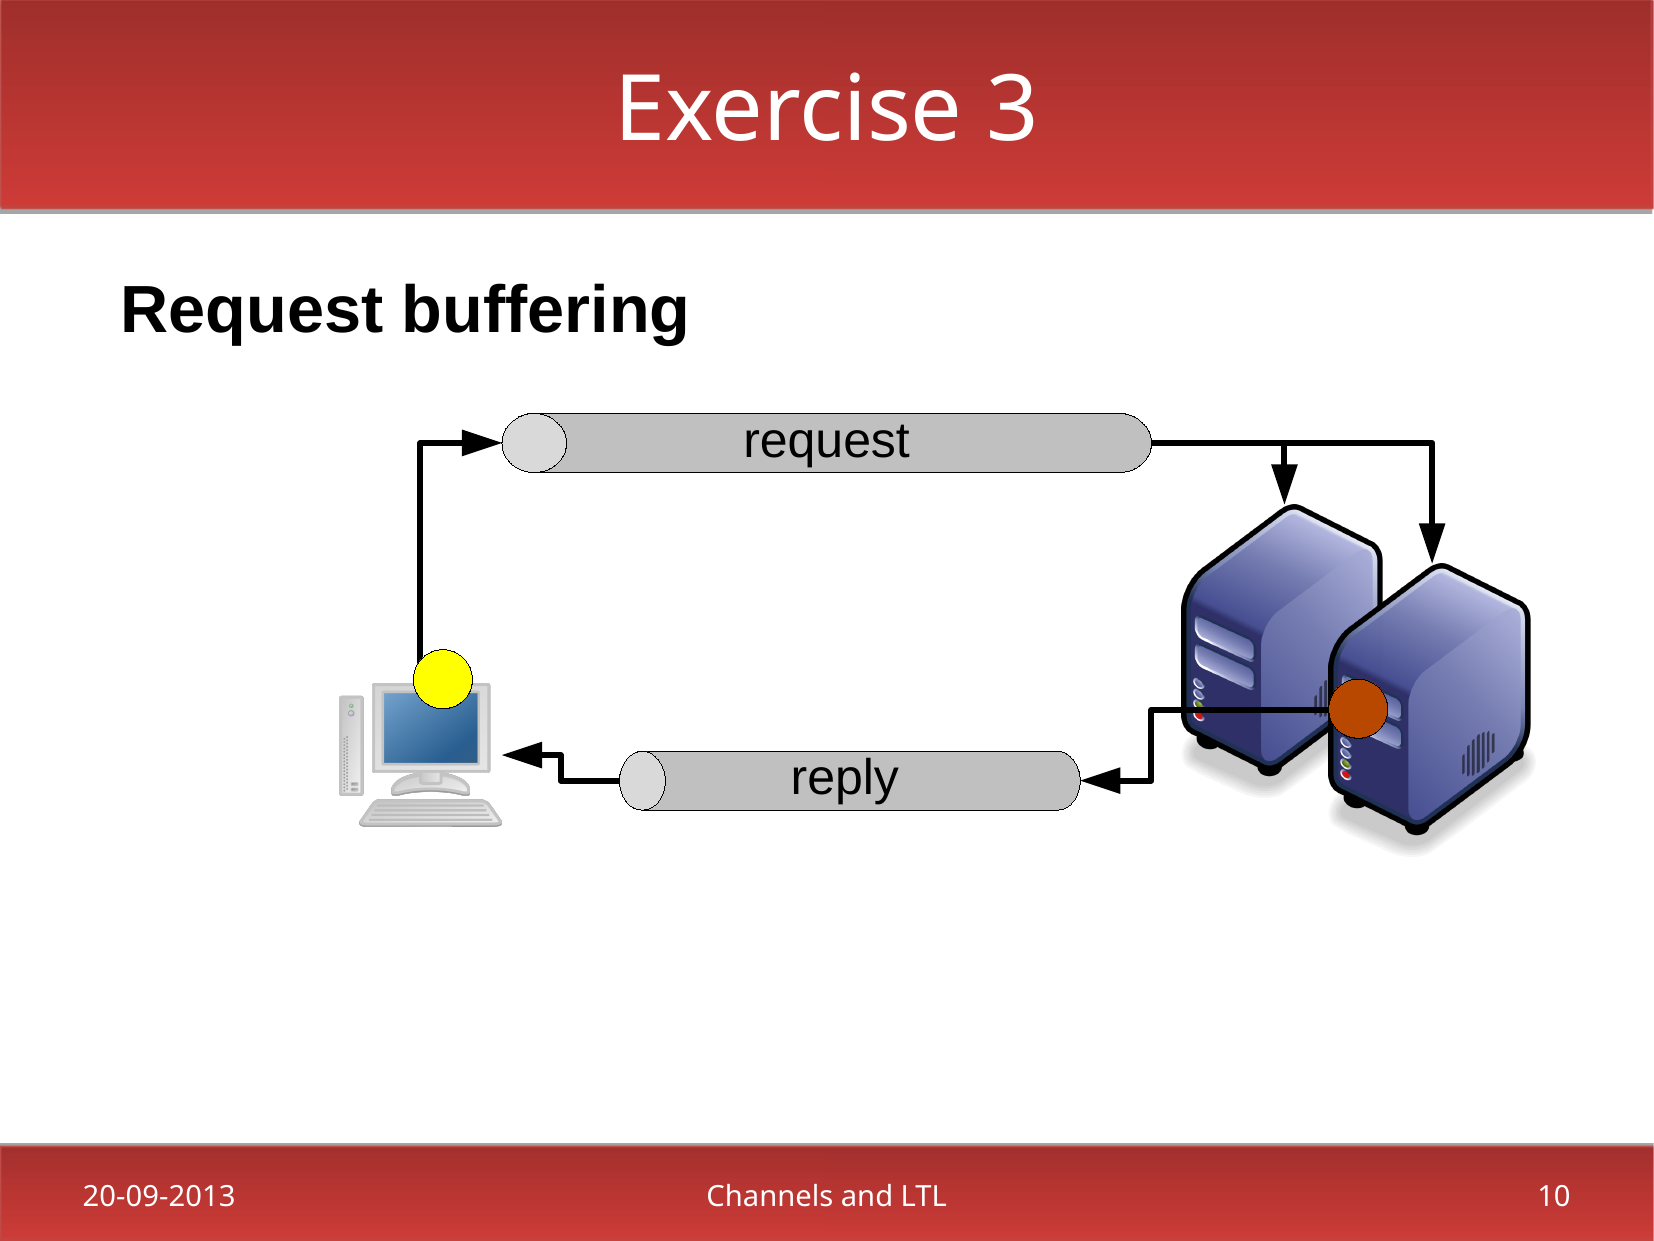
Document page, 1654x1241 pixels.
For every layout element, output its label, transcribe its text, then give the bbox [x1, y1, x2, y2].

text_box request [728, 405, 925, 476]
text_box Request buffering [105, 264, 707, 354]
table_cell T [502, 413, 567, 473]
text_box reply [775, 741, 914, 813]
title Exercise 3 [59, 31, 1595, 178]
picture [0, 0, 1654, 214]
text_box [1328, 679, 1388, 739]
text_box [925, 413, 1152, 473]
text_box [540, 413, 728, 473]
text_box [644, 751, 775, 811]
picture [0, 1143, 1654, 1241]
table_cell T [619, 751, 666, 811]
picture [339, 683, 502, 827]
text_box [413, 649, 473, 709]
text_box [914, 751, 1081, 811]
picture [1181, 504, 1536, 857]
